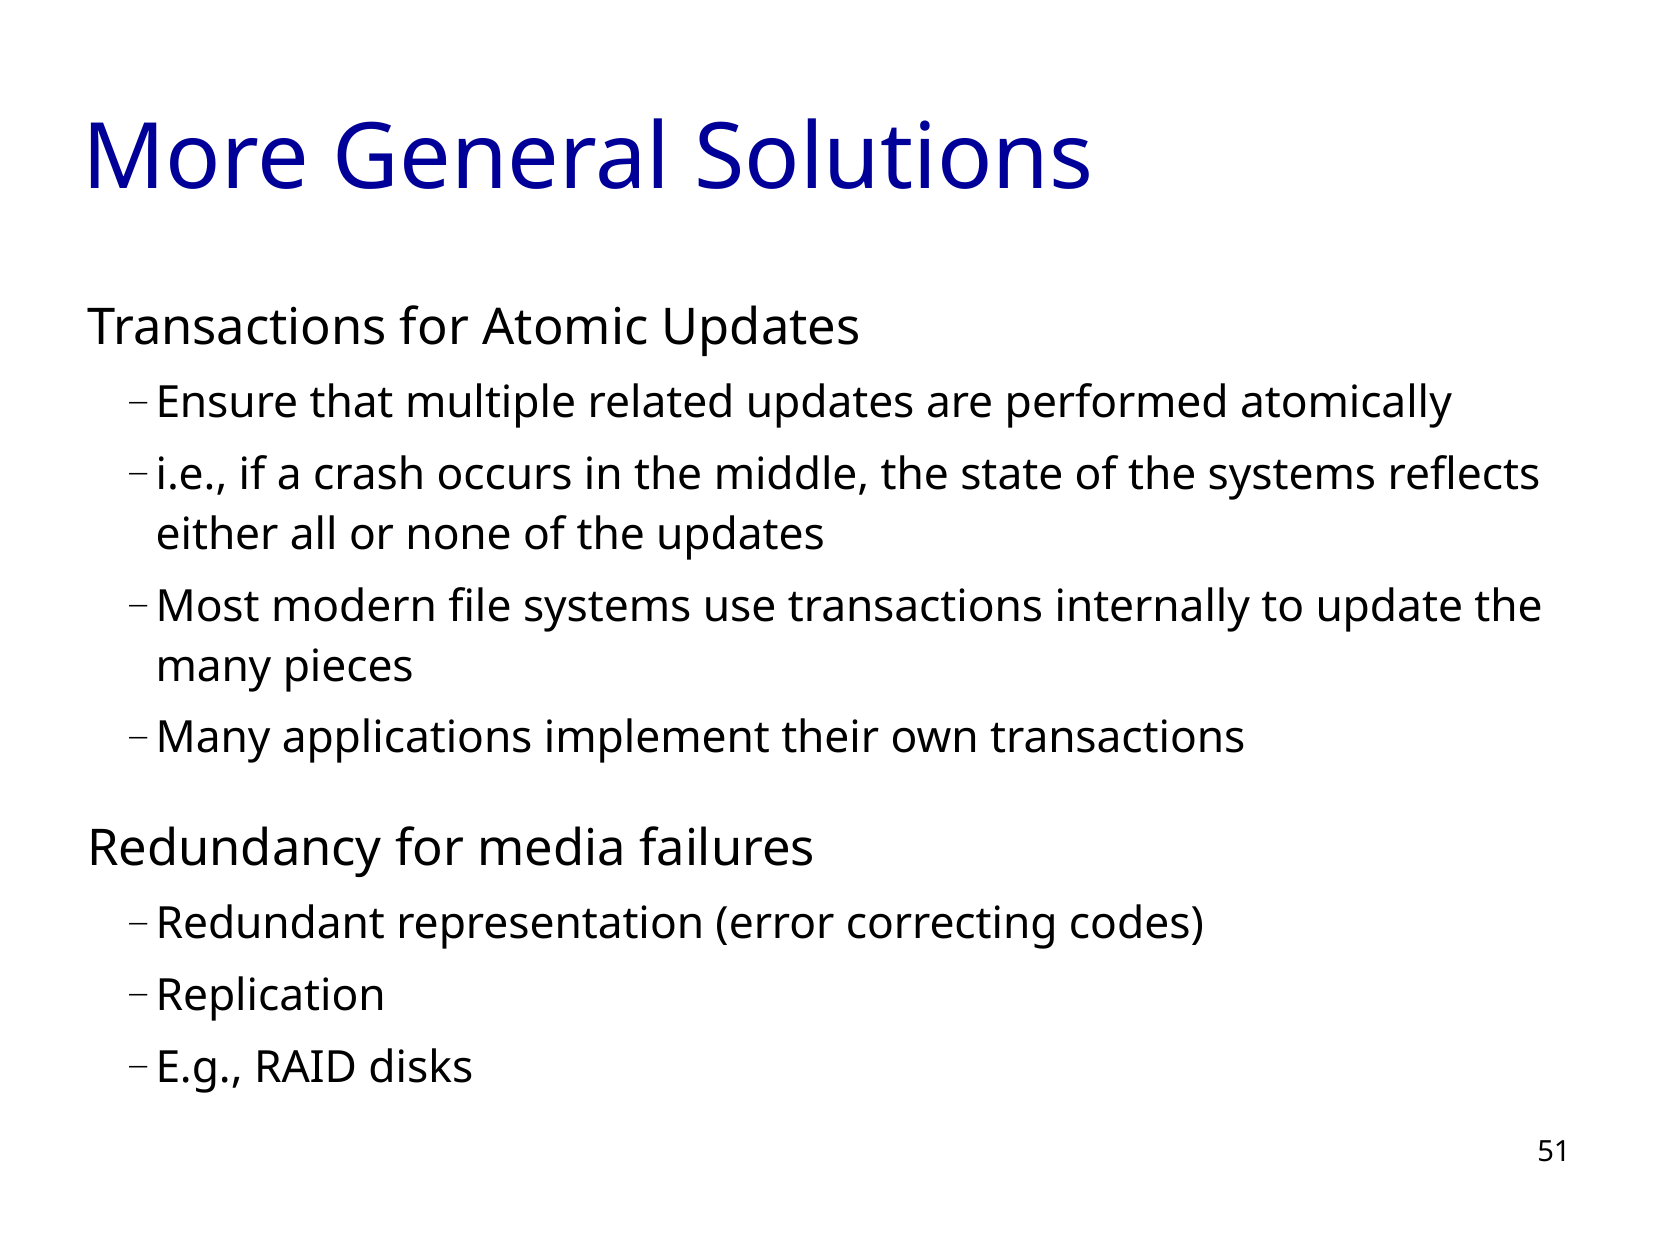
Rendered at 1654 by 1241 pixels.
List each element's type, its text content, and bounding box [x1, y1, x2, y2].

title More General Solutions [82, 49, 1571, 257]
list Transactions for Atomic Updates Ensure that multiple related updates are performed atomically i.e., if a crash occurs in the middle, the state of the systems reflects either all or none of the updates Most modern file systems use transactions internally to update the many pieces Many applications implement their own transactions Redundancy for media failures Redundant representation (error correcting codes) Replication E.g., RAID disks [60, 290, 1571, 1096]
